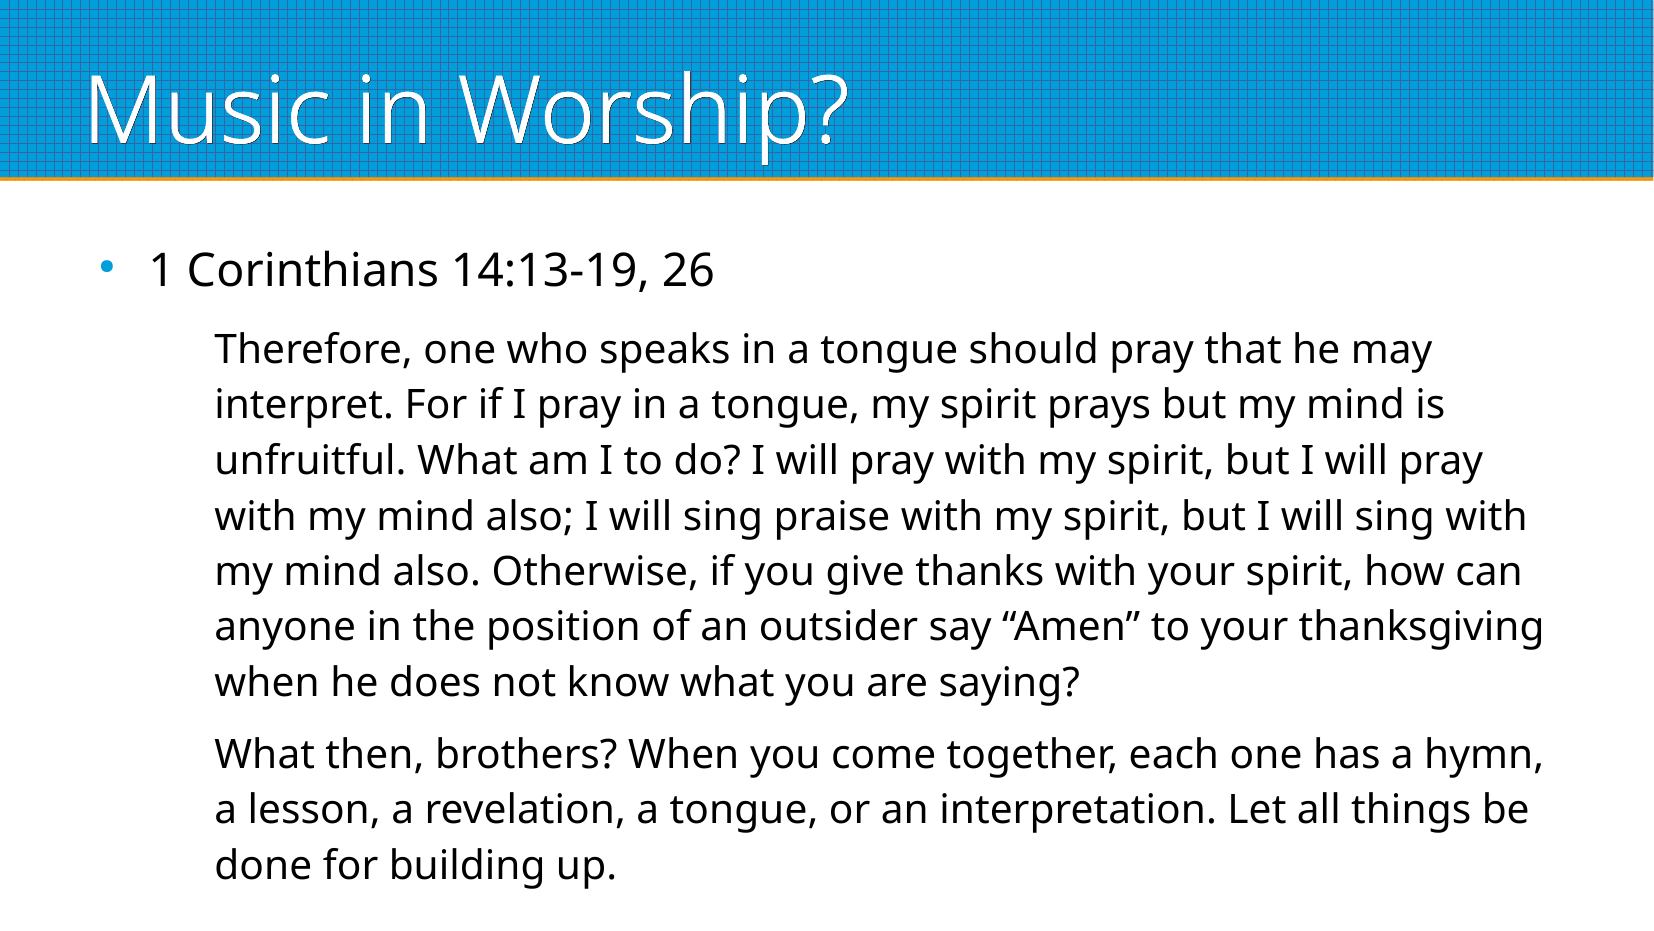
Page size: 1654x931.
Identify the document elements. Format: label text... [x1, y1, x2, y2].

title Music in Worship? [82, 14, 1571, 171]
list 1 Corinthians 14:13-19, 26 Therefore, one who speaks in a tongue should pray that he may interpret. For if I pray in a tongue, my spirit prays but my mind is unfruitful. What am I to do? I will pray with my spirit, but I will pray with my mind also; I will sing praise with my spirit, but I will sing with my mind also. Otherwise, if you give thanks with your spirit, how can anyone in the position of an outsider say “Amen” to your thanksgiving when he does not know what you are saying? What then, brothers? When you come together, each one has a hymn, a lesson, a revelation, a tongue, or an interpretation. Let all things be done for building up. [82, 236, 1563, 901]
